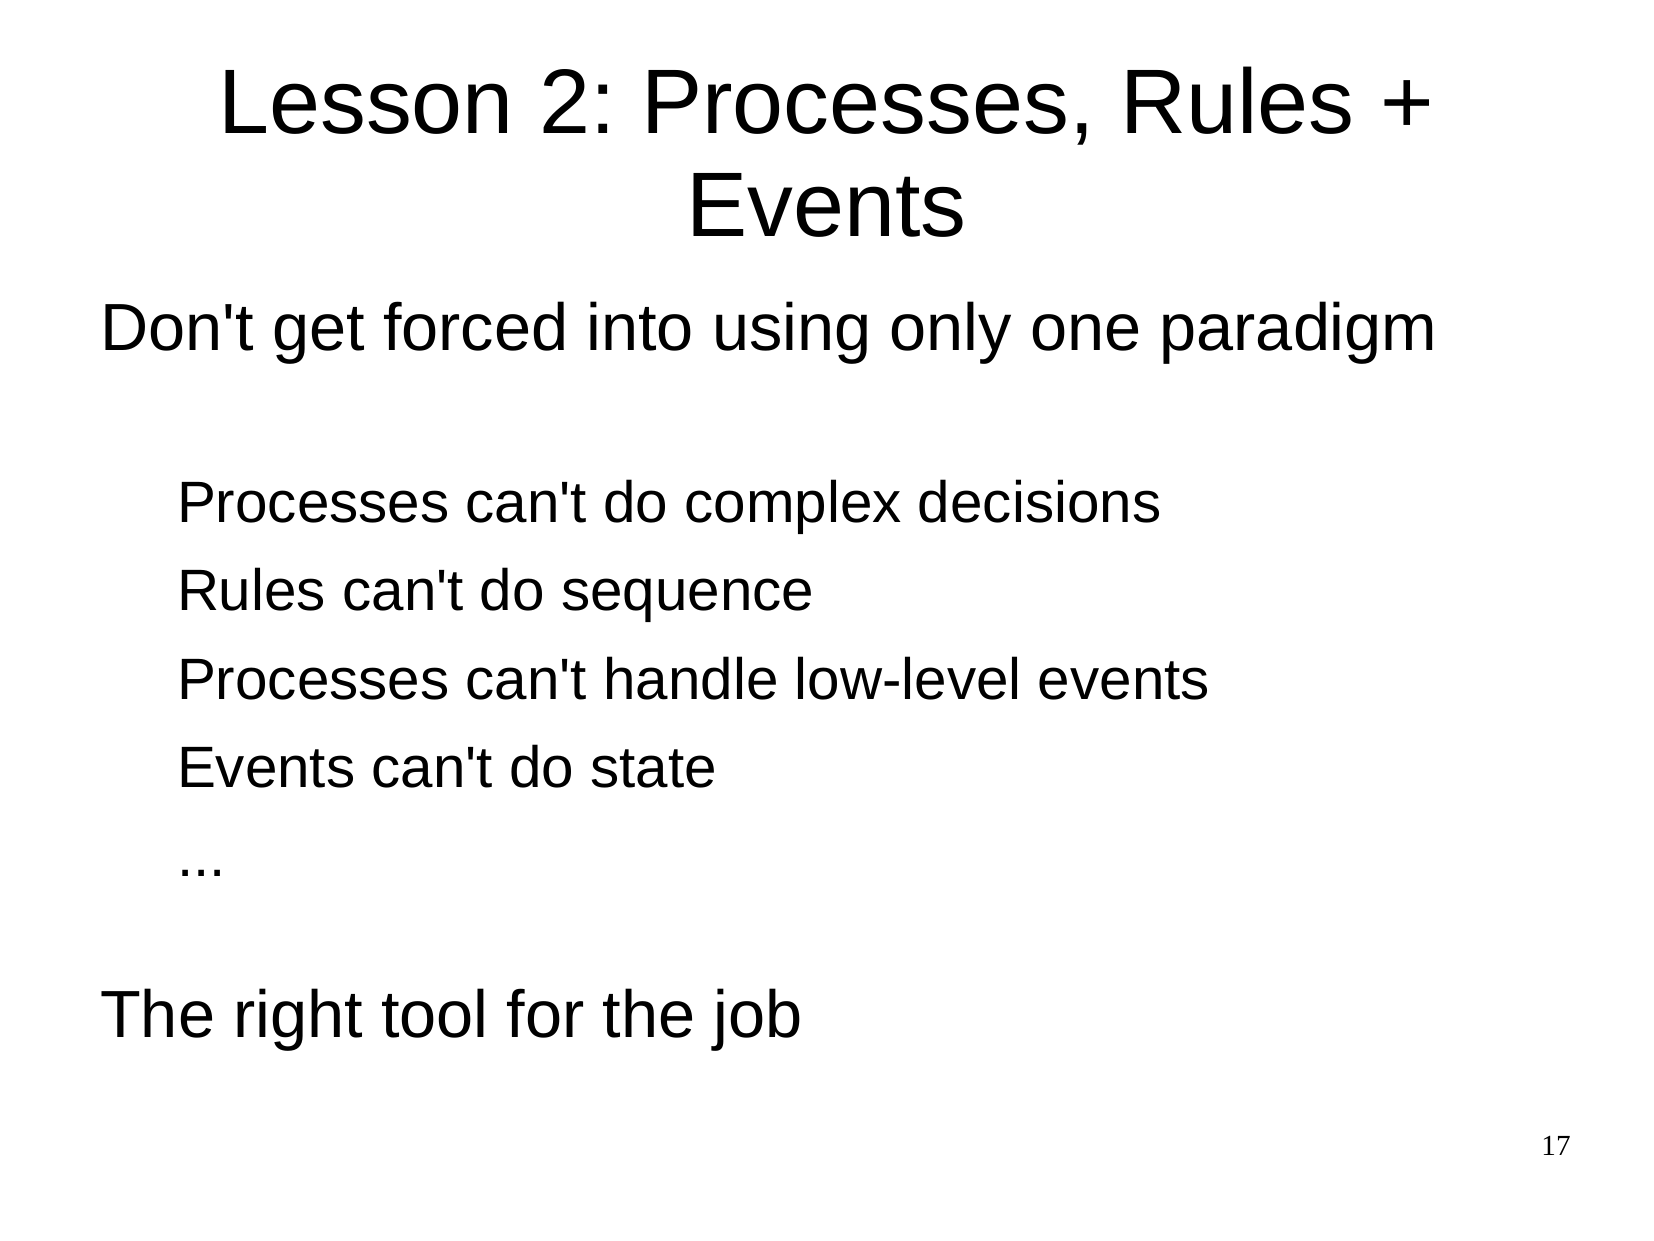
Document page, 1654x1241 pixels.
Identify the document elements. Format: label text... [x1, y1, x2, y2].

title Lesson 2: Processes, Rules + Events [82, 50, 1571, 256]
list Don't get forced into using only one paradigm Processes can't do complex decisions Rules can't do sequence Processes can't handle low-level events Events can't do state ... The right tool for the job [82, 290, 1571, 1094]
